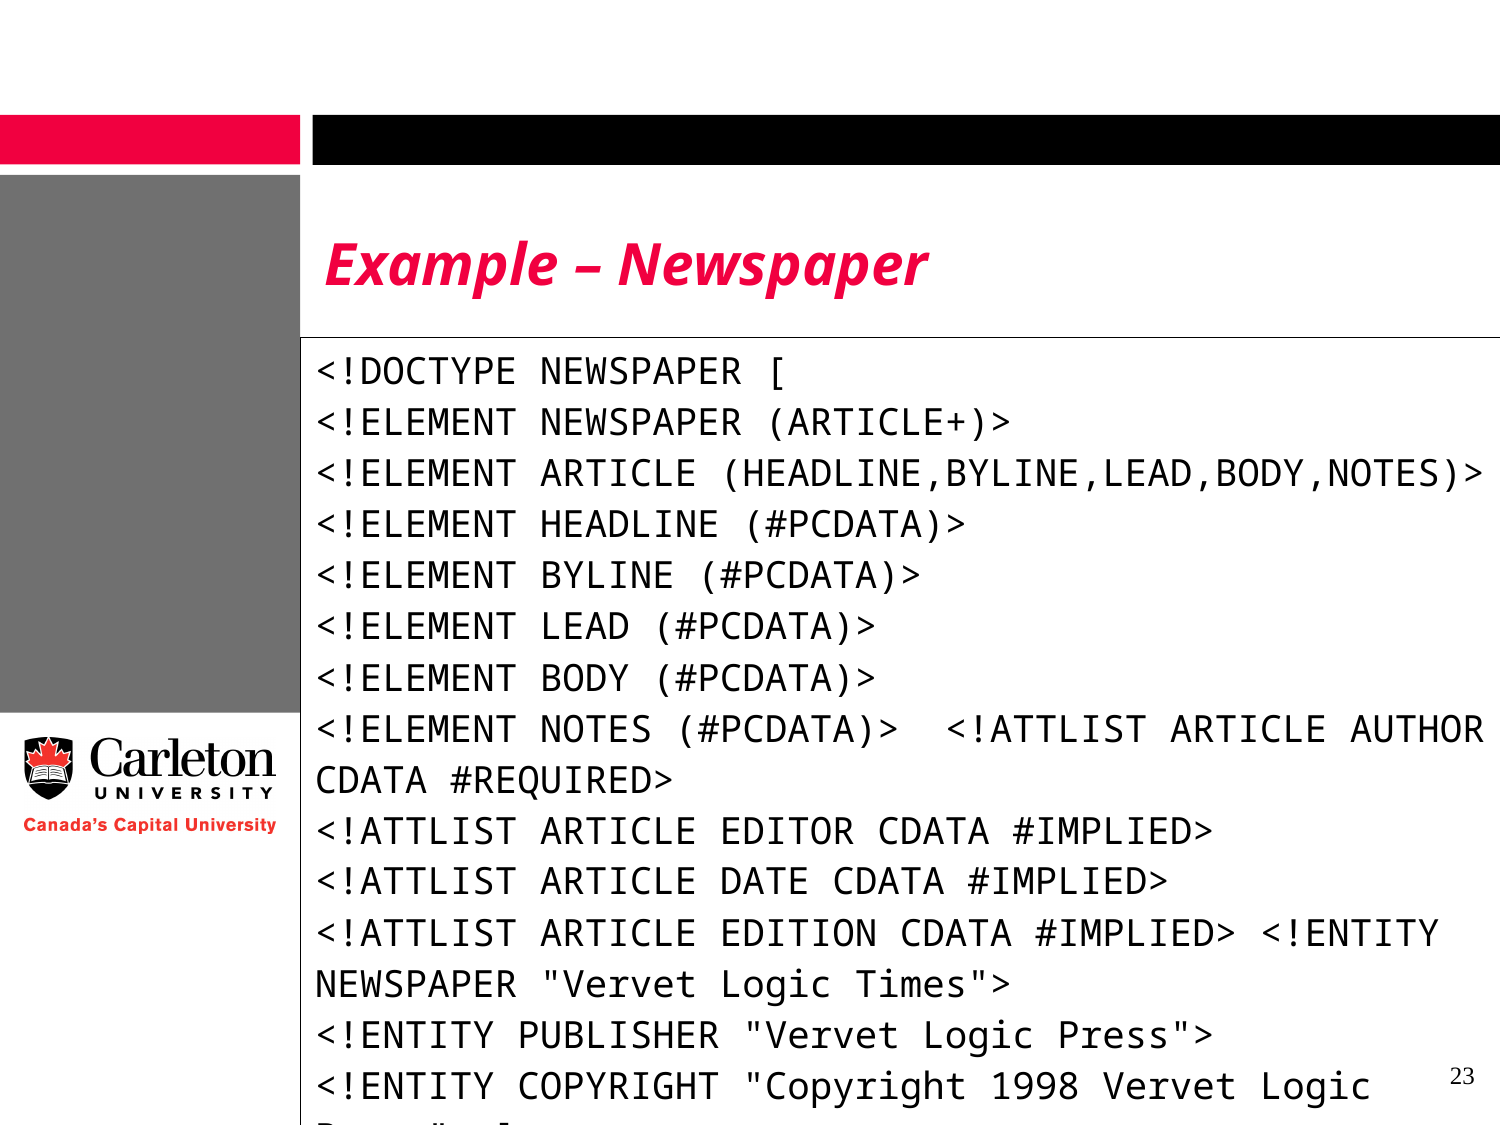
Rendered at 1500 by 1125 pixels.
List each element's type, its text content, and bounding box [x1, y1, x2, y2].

picture [24, 737, 276, 834]
text_box <!DOCTYPE NEWSPAPER [ <!ELEMENT NEWSPAPER (ARTICLE+)> <!ELEMENT ARTICLE (HEADLINE,BYLINE,LEAD,BODY,NOTES)> <!ELEMENT HEADLINE (#PCDATA)> <!ELEMENT BYLINE (#PCDATA)> <!ELEMENT LEAD (#PCDATA)> <!ELEMENT BODY (#PCDATA)> <!ELEMENT NOTES (#PCDATA)> <!ATTLIST ARTICLE AUTHOR CDATA #REQUIRED> <!ATTLIST ARTICLE EDITOR CDATA #IMPLIED> <!ATTLIST ARTICLE DATE CDATA #IMPLIED> <!ATTLIST ARTICLE EDITION CDATA #IMPLIED> <!ENTITY NEWSPAPER "Vervet Logic Times"> <!ENTITY PUBLISHER "Vervet Logic Press"> <!ENTITY COPYRIGHT "Copyright 1998 Vervet Logic Press"> ]> [300, 337, 1500, 1077]
title Example – Newspaper [324, 194, 1450, 331]
